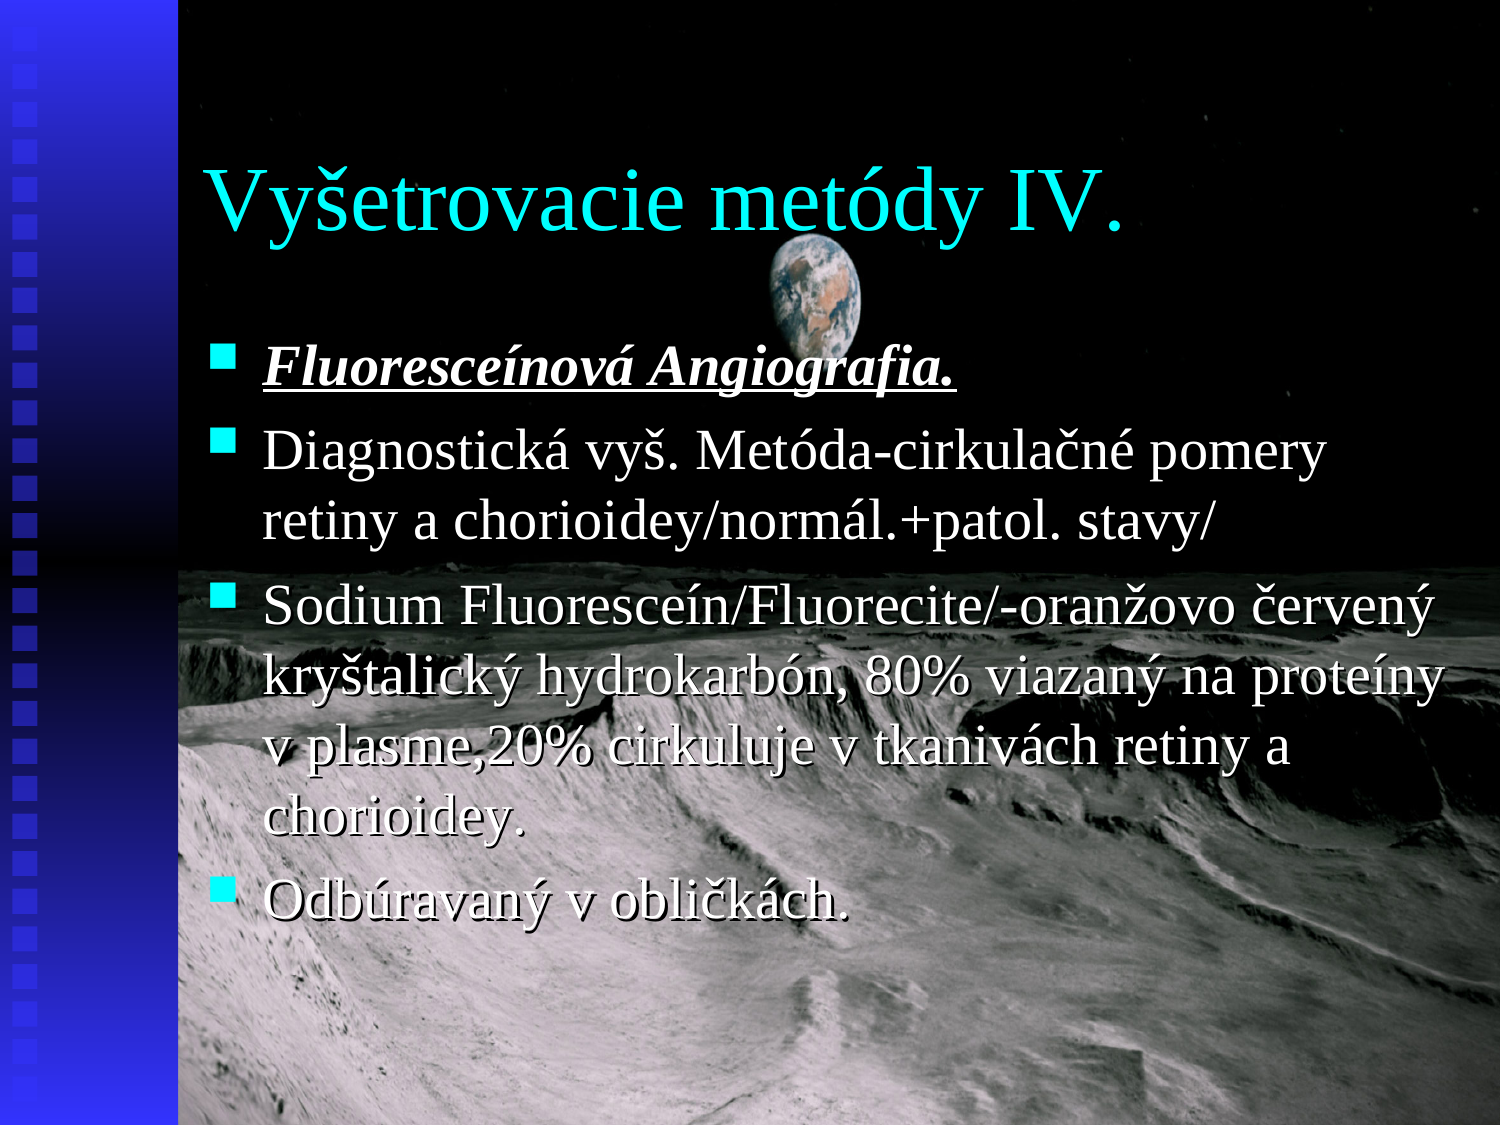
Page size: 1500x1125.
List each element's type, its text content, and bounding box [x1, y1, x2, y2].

list Fluoresceínová Angiografia. Diagnostická vyš. Metóda-cirkulačné pomery retiny a chorioidey/normál.+patol. stavy/ Sodium Fluoresceín/Fluorecite/-oranžovo červený kryštalický hydrokarbón, 80% viazaný na proteíny v plasme,20% cirkuluje v tkanivách retiny a chorioidey. Odbúravaný v obličkách. [191, 319, 1467, 995]
picture [0, 0, 1500, 1125]
title Vyšetrovacie metódy IV. [187, 99, 1463, 288]
